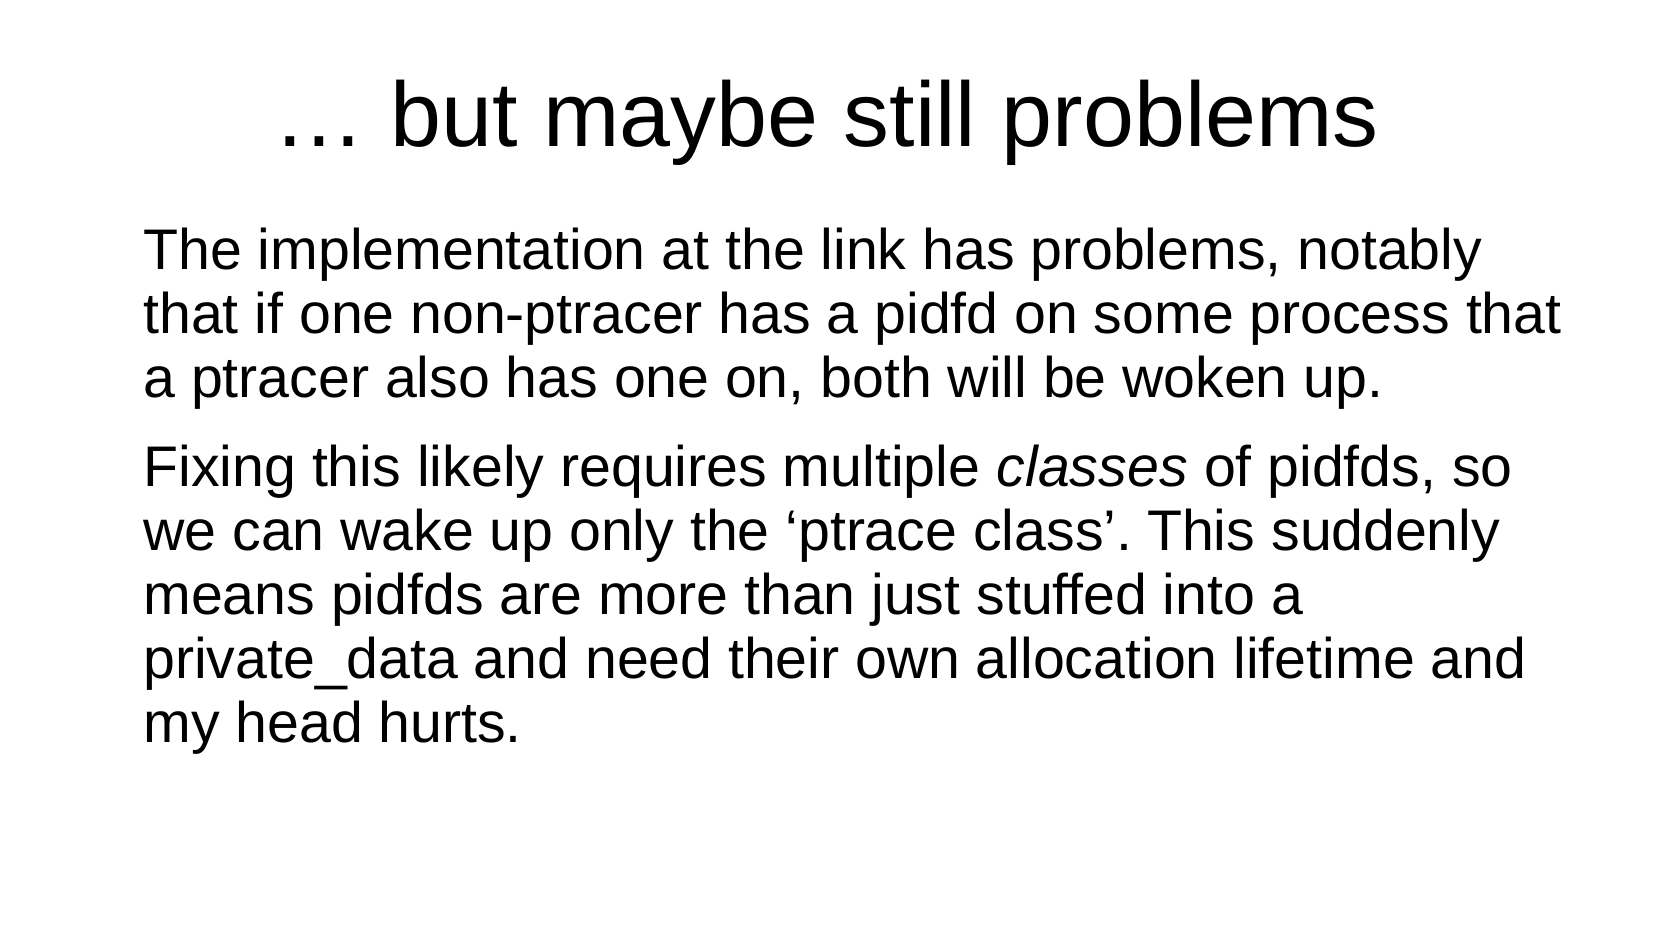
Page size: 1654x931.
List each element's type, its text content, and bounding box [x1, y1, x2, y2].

list The implementation at the link has problems, notably that if one non-ptracer has a pidfd on some process that a ptracer also has one on, both will be woken up. Fixing this likely requires multiple classes of pidfds, so we can wake up only the ‘ptrace class’. This suddenly means pidfds are more than just stuffed into a private_data and need their own allocation lifetime and my head hurts. [82, 217, 1571, 758]
title … but maybe still problems [82, 37, 1571, 193]
